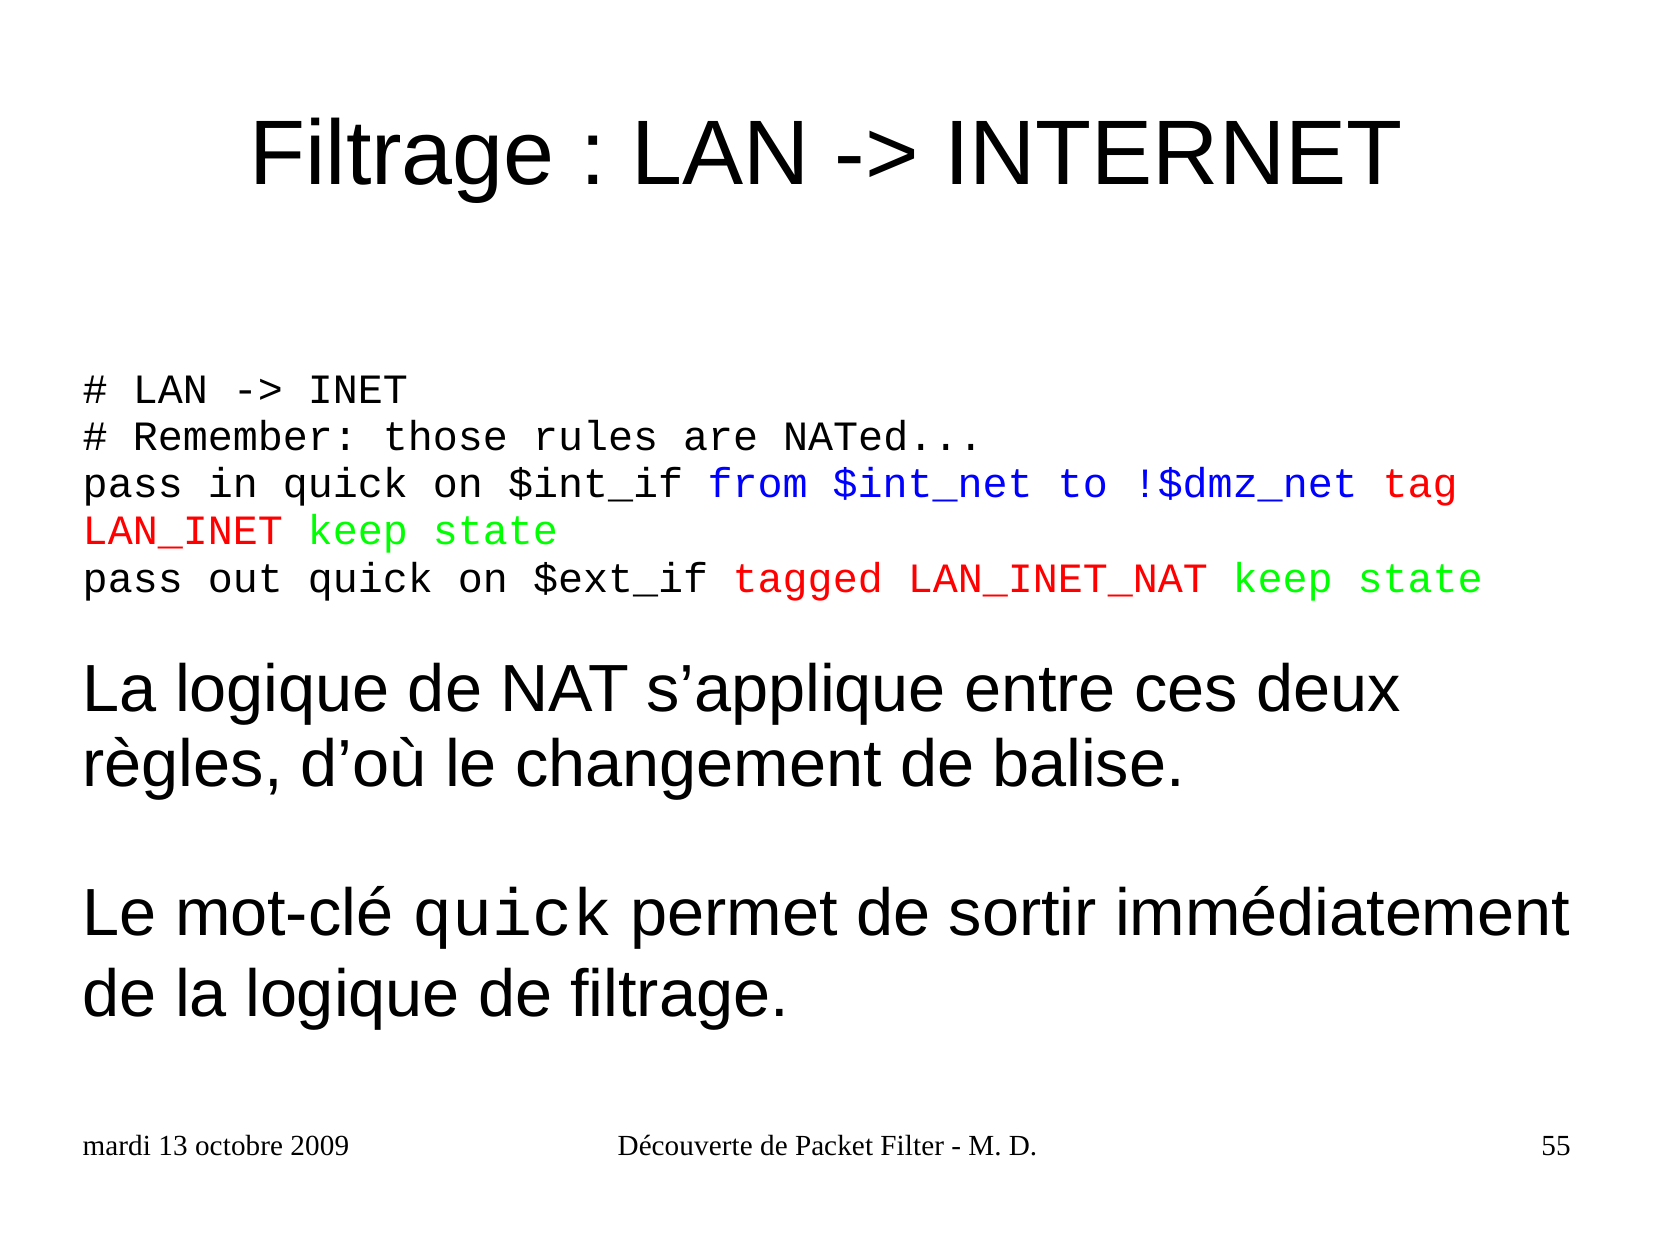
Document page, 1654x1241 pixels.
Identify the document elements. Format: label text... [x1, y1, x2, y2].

subtitle # LAN -> INET # Remember: those rules are NATed... pass in quick on $int_if from $int_net to !$dmz_net tag LAN_INET keep state pass out quick on $ext_if tagged LAN_INET_NAT keep state La logique de NAT s’applique entre ces deux règles, d’où le changement de balise. Le mot-clé quick permet de sortir immédiatement de la logique de filtrage. [82, 297, 1571, 1102]
title Filtrage : LAN -> INTERNET [82, 56, 1571, 250]
